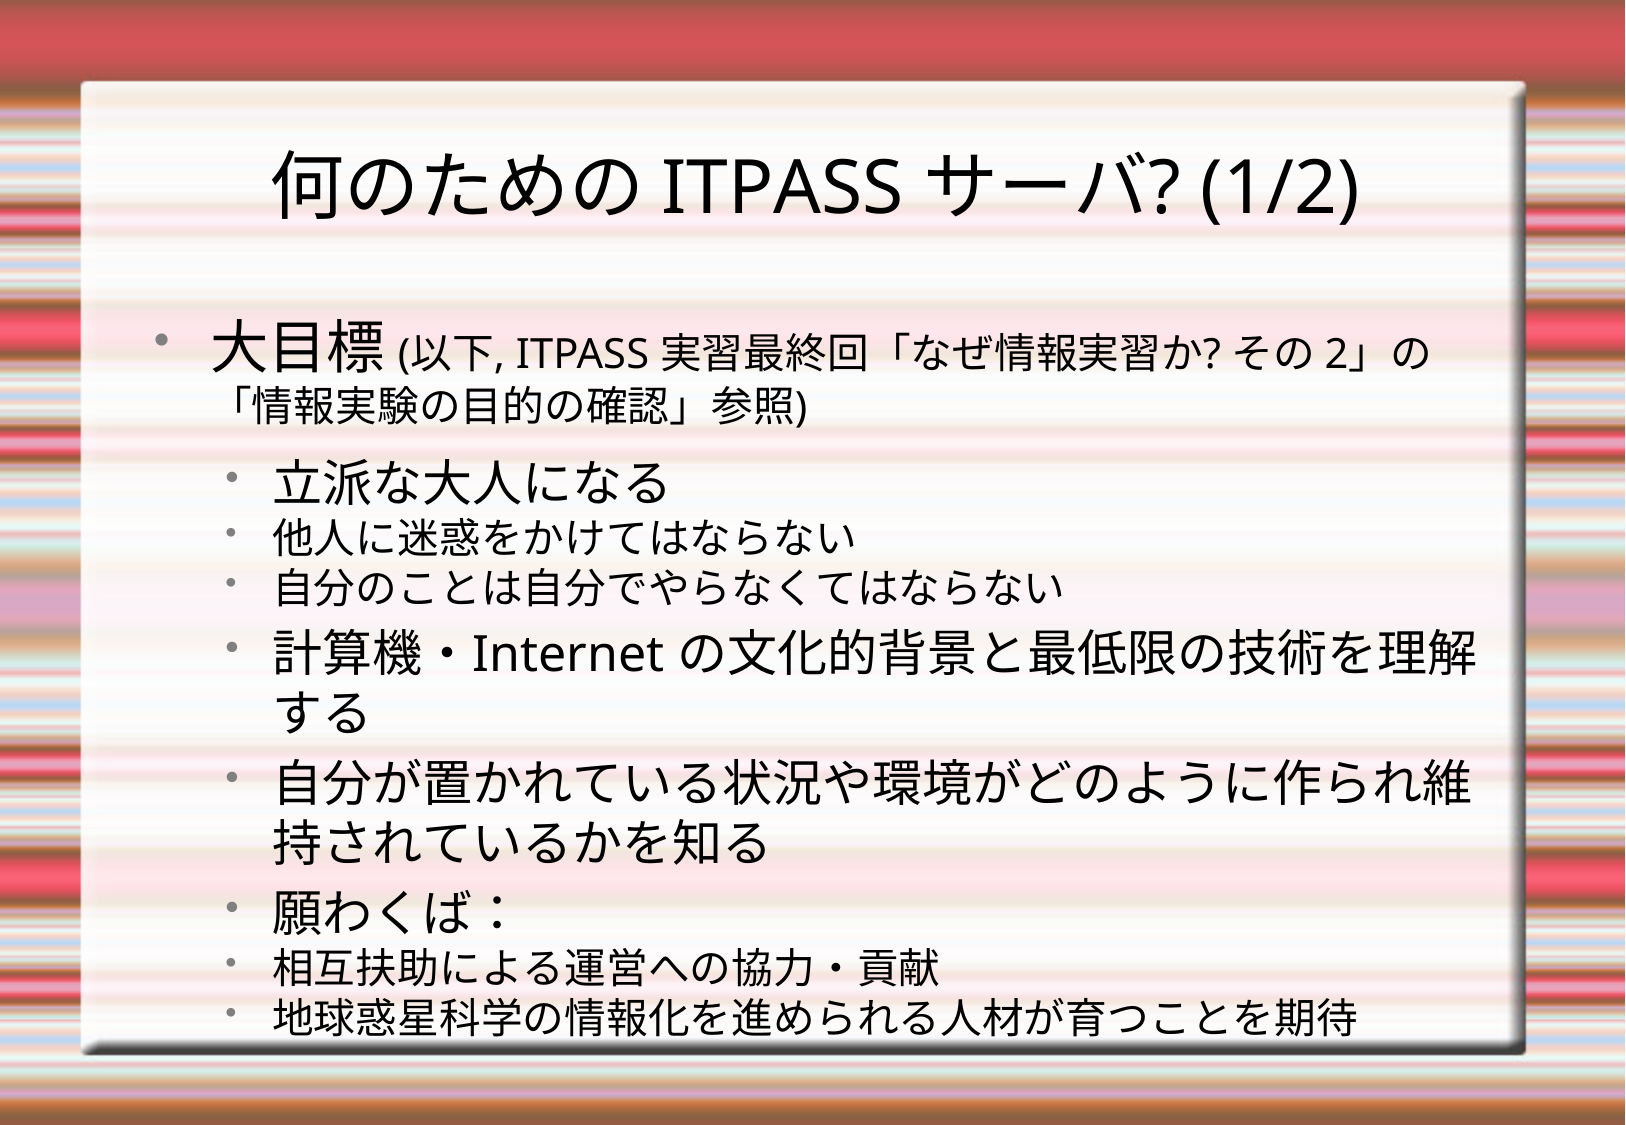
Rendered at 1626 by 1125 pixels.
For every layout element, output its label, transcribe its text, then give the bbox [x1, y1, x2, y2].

picture [0, 0, 1625, 1125]
text_box 大目標 (以下, ITPASS 実習最終回「なぜ情報実習か? その 2」の「情報実験の目的の確認」参照) [138, 302, 1498, 457]
title 何のための ITPASS サーバ? (1/2) [135, 90, 1494, 278]
list 立派な大人になる 他人に迷惑をかけてはならない 自分のことは自分でやらなくてはならない 計算機・Internet の文化的背景と最低限の技術を理解する 自分が置かれている状況や環境がどのように作られ維持されているかを知る 願わくば： 相互扶助による運営への協力・貢献 地球惑星科学の情報化を進められる人材が育つことを期待 [135, 444, 1494, 1041]
